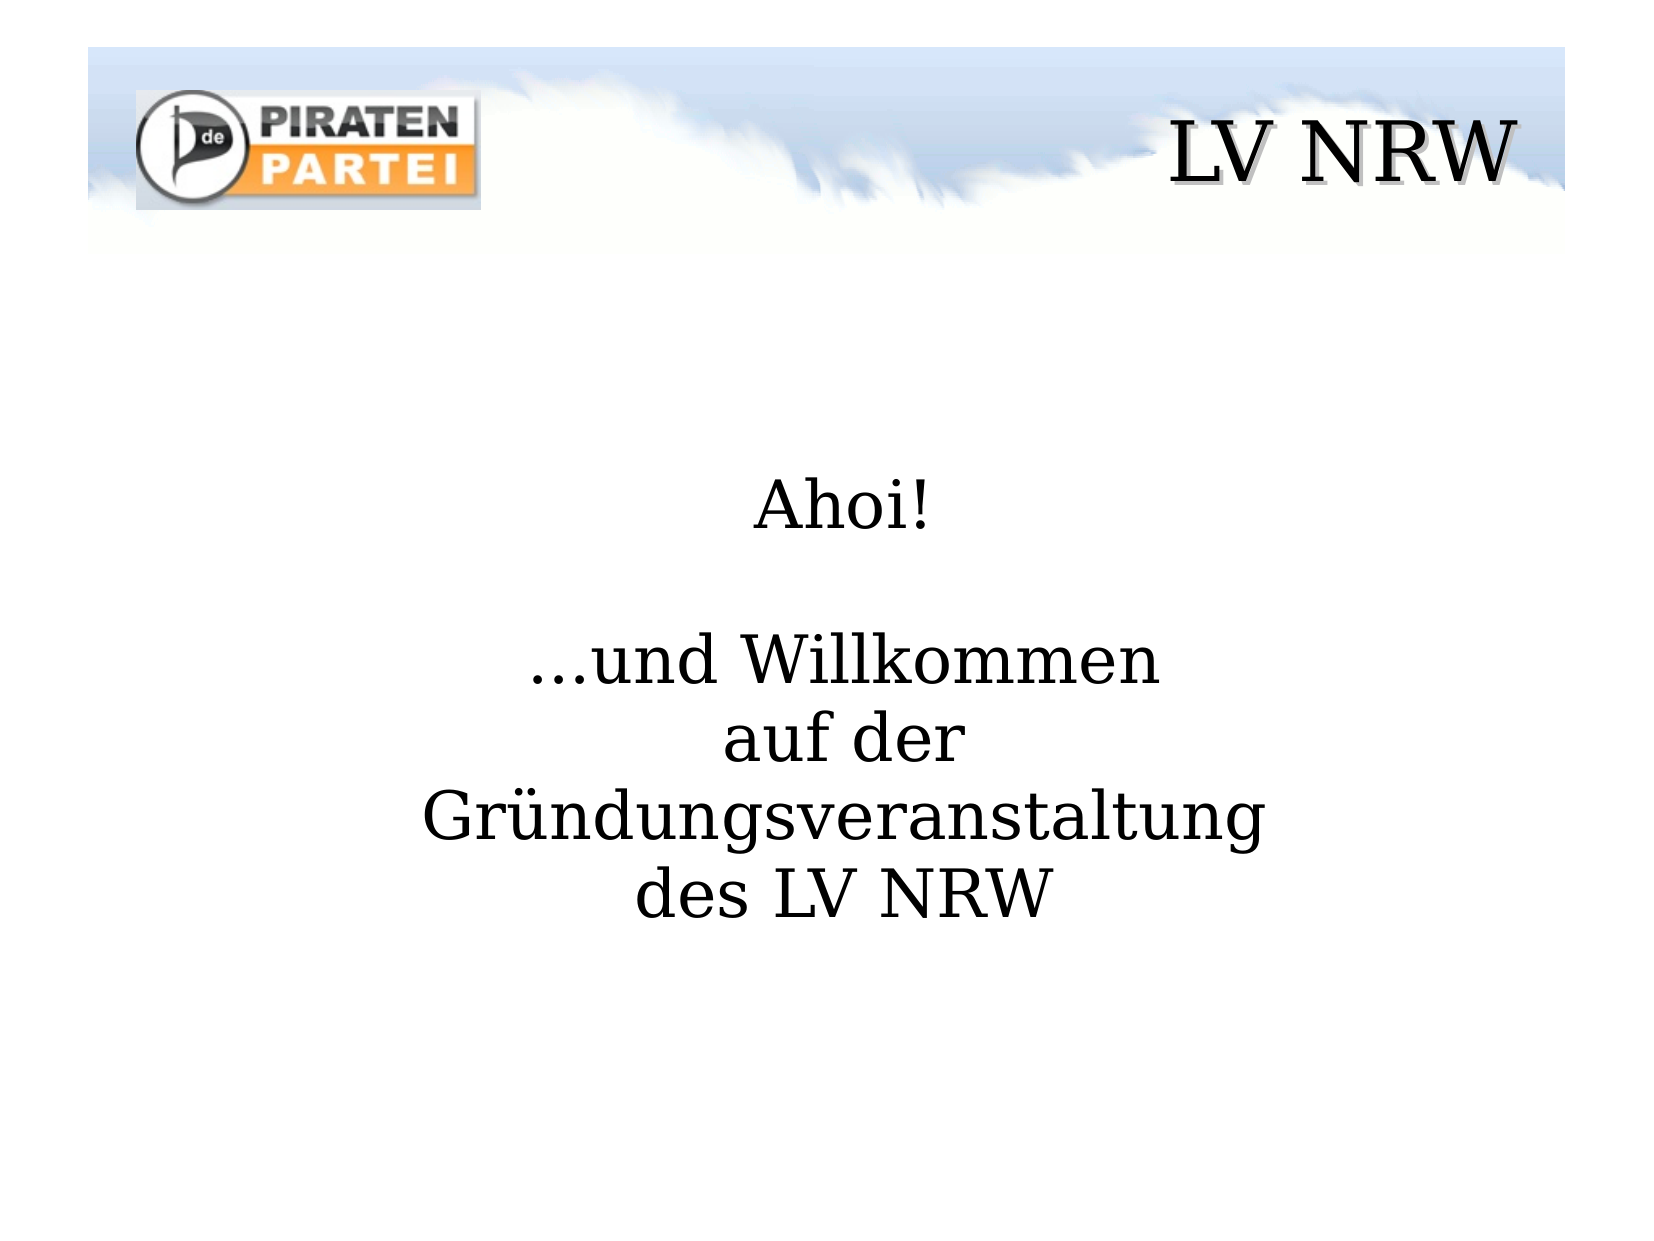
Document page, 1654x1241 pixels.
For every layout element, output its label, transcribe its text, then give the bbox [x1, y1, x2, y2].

picture [136, 90, 481, 210]
subtitle Ahoi! ...und Willkommen auf der Gründungsveranstaltung des LV NRW [82, 297, 1571, 1102]
title LV NRW [82, 49, 1571, 257]
